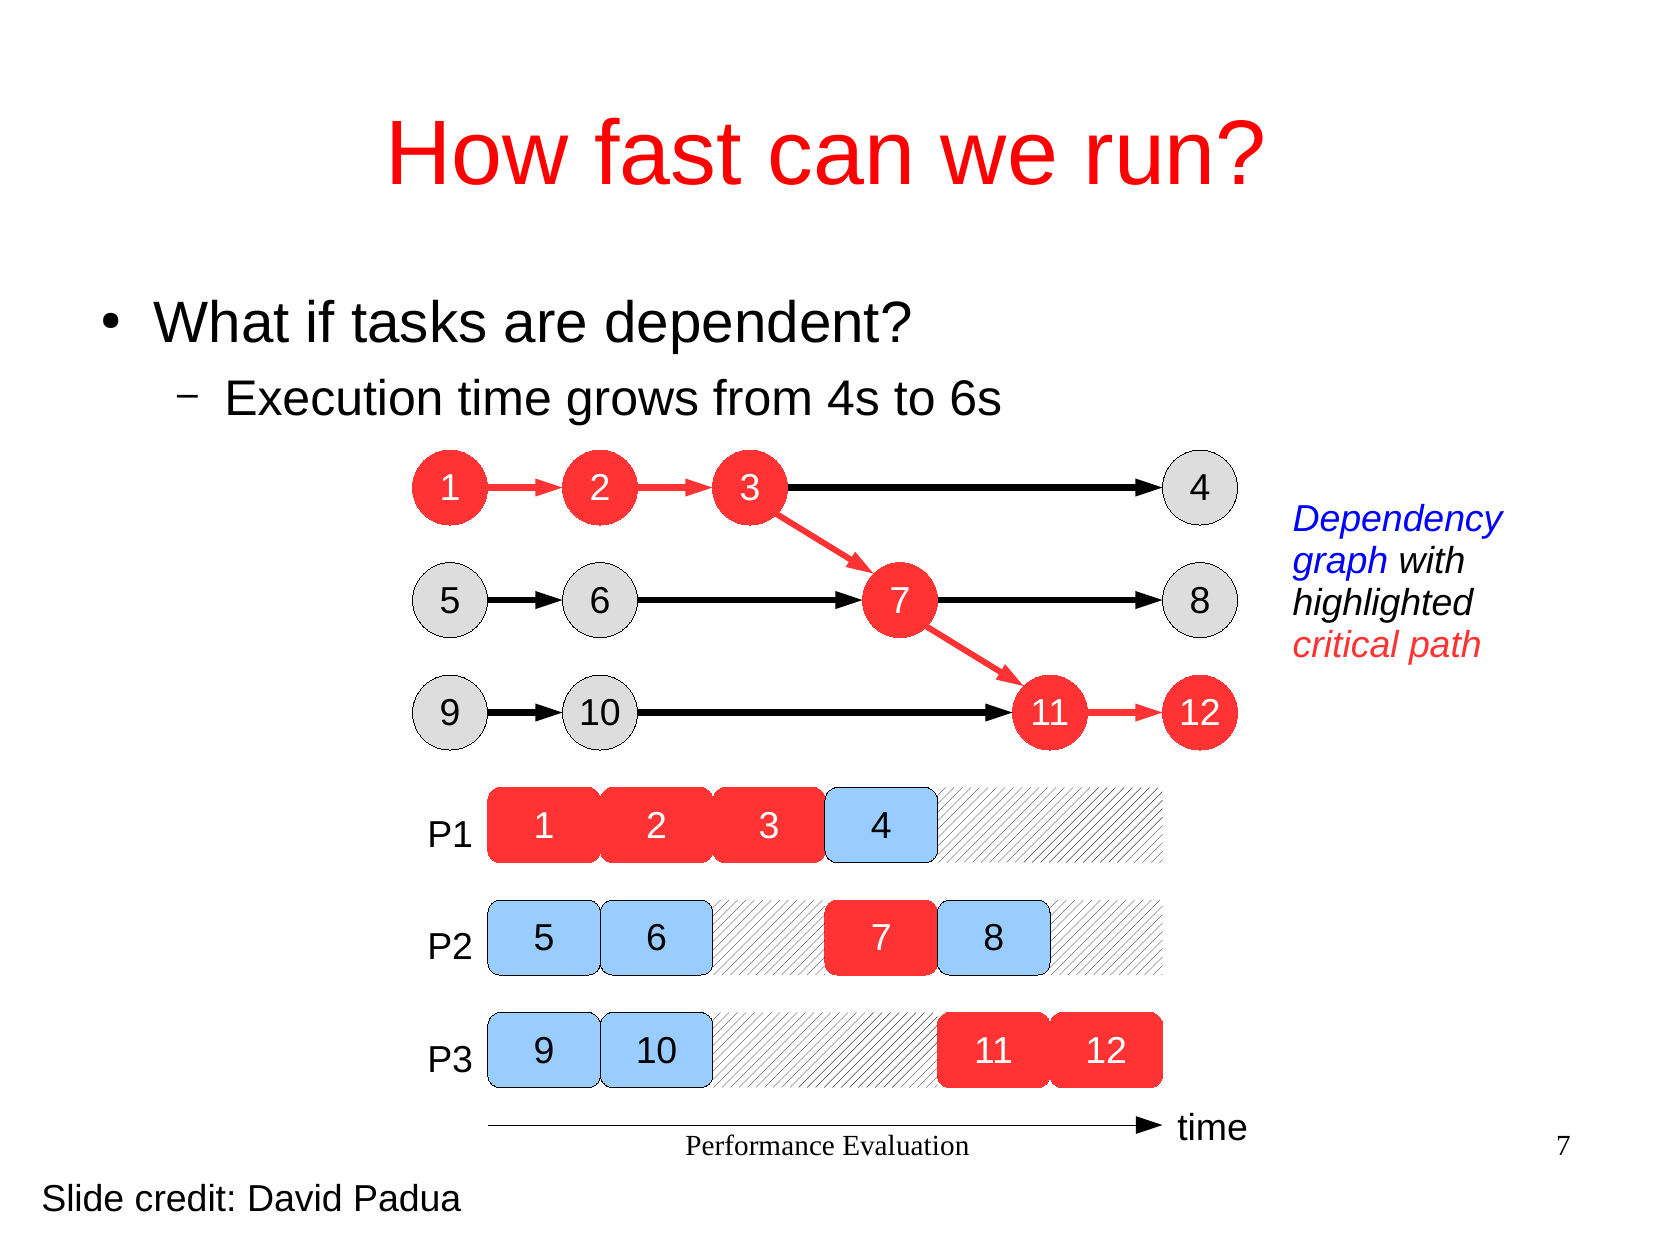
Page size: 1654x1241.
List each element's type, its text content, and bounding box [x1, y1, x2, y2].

text_box 3 [712, 787, 825, 863]
text_box Slide credit: David Padua [26, 1170, 477, 1228]
text_box [937, 787, 1163, 863]
text_box 8 [1162, 562, 1238, 638]
text_box [712, 1012, 938, 1088]
text_box 5 [412, 562, 488, 638]
text_box 6 [600, 900, 712, 976]
text_box 12 [1162, 675, 1238, 751]
list What if tasks are dependent? Execution time grows from 4s to 6s [82, 290, 1571, 1109]
text_box 7 [862, 562, 938, 638]
text_box P1 [412, 805, 488, 863]
title How fast can we run? [82, 49, 1571, 257]
text_box 1 [412, 450, 488, 526]
text_box 6 [562, 562, 638, 638]
text_box 11 [938, 1012, 1050, 1088]
text_box 5 [487, 900, 600, 976]
text_box P3 [412, 1030, 488, 1088]
text_box 3 [712, 450, 788, 526]
text_box 4 [824, 787, 937, 863]
text_box 12 [1049, 1012, 1163, 1088]
text_box 2 [600, 787, 713, 863]
text_box [712, 900, 825, 976]
text_box 4 [1162, 450, 1238, 526]
text_box 8 [937, 900, 1049, 976]
text_box 7 [825, 900, 937, 976]
text_box [1049, 900, 1163, 976]
text_box 1 [487, 787, 600, 863]
text_box Dependency graph with highlighted critical path [1275, 487, 1538, 677]
text_box 11 [1012, 675, 1088, 751]
text_box 9 [412, 675, 488, 751]
text_box time [1162, 1099, 1263, 1157]
text_box P2 [412, 918, 488, 976]
text_box 10 [600, 1012, 712, 1088]
text_box 10 [562, 675, 638, 751]
text_box 2 [562, 450, 638, 526]
text_box 9 [487, 1012, 600, 1088]
